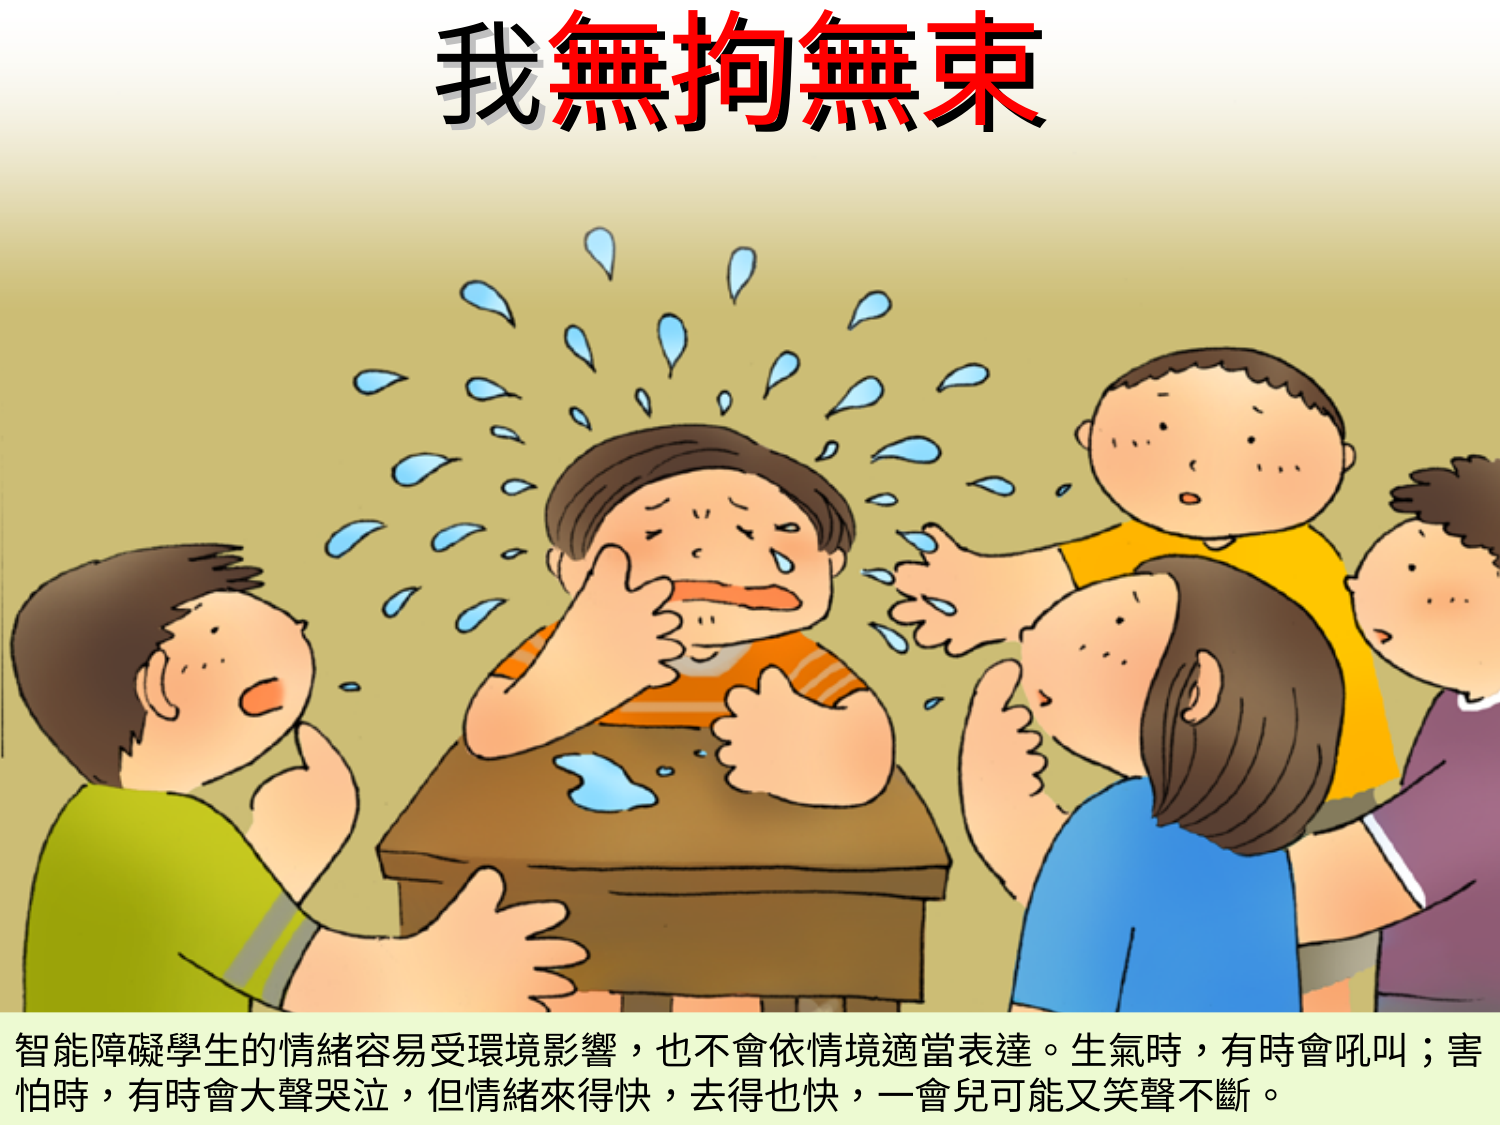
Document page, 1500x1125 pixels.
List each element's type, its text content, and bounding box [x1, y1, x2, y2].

subtitle 智能障礙學生的情緒容易受環境影響，也不會依情境適當表達。生氣時，有時會吼叫；害怕時，有時會大聲哭泣，但情緒來得快，去得也快，一會兒可能又笑聲不斷。 [0, 1012, 1500, 1125]
title 我無拘無束 [49, 0, 1425, 150]
picture [0, 0, 1500, 1012]
